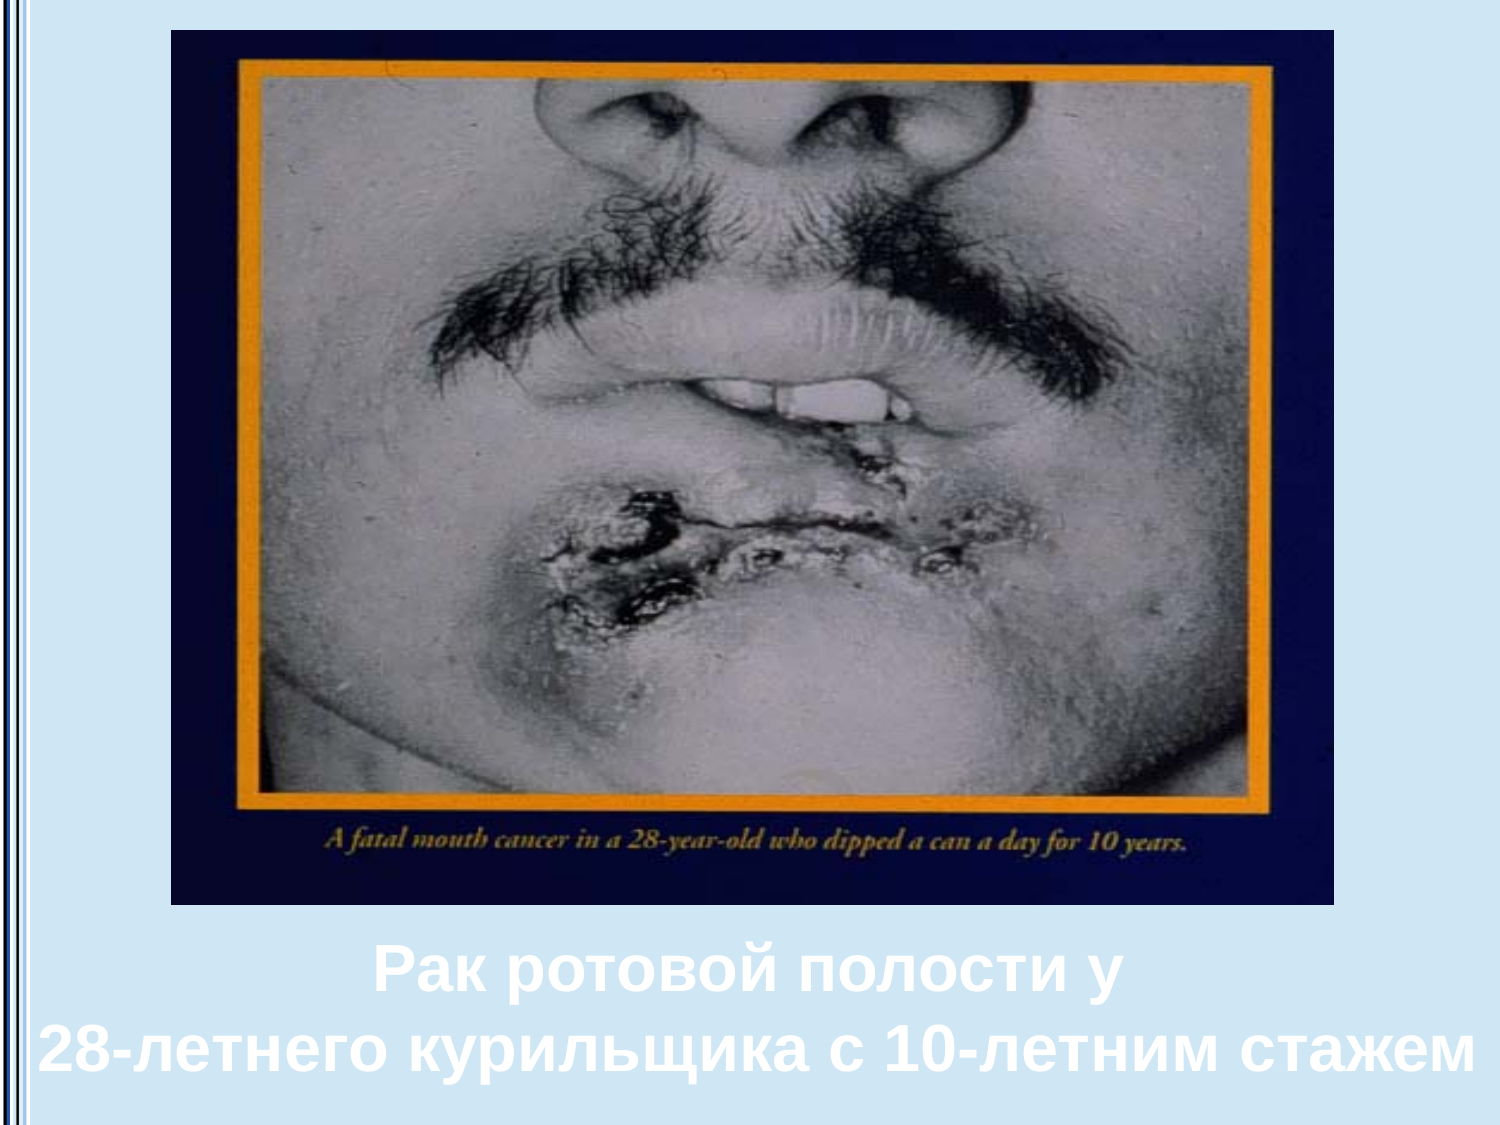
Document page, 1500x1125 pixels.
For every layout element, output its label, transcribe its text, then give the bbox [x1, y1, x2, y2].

text_box Рак ротовой полости у 28-летнего курильщика с 10-летним стажем [22, 916, 1495, 1092]
picture [171, 30, 1334, 906]
